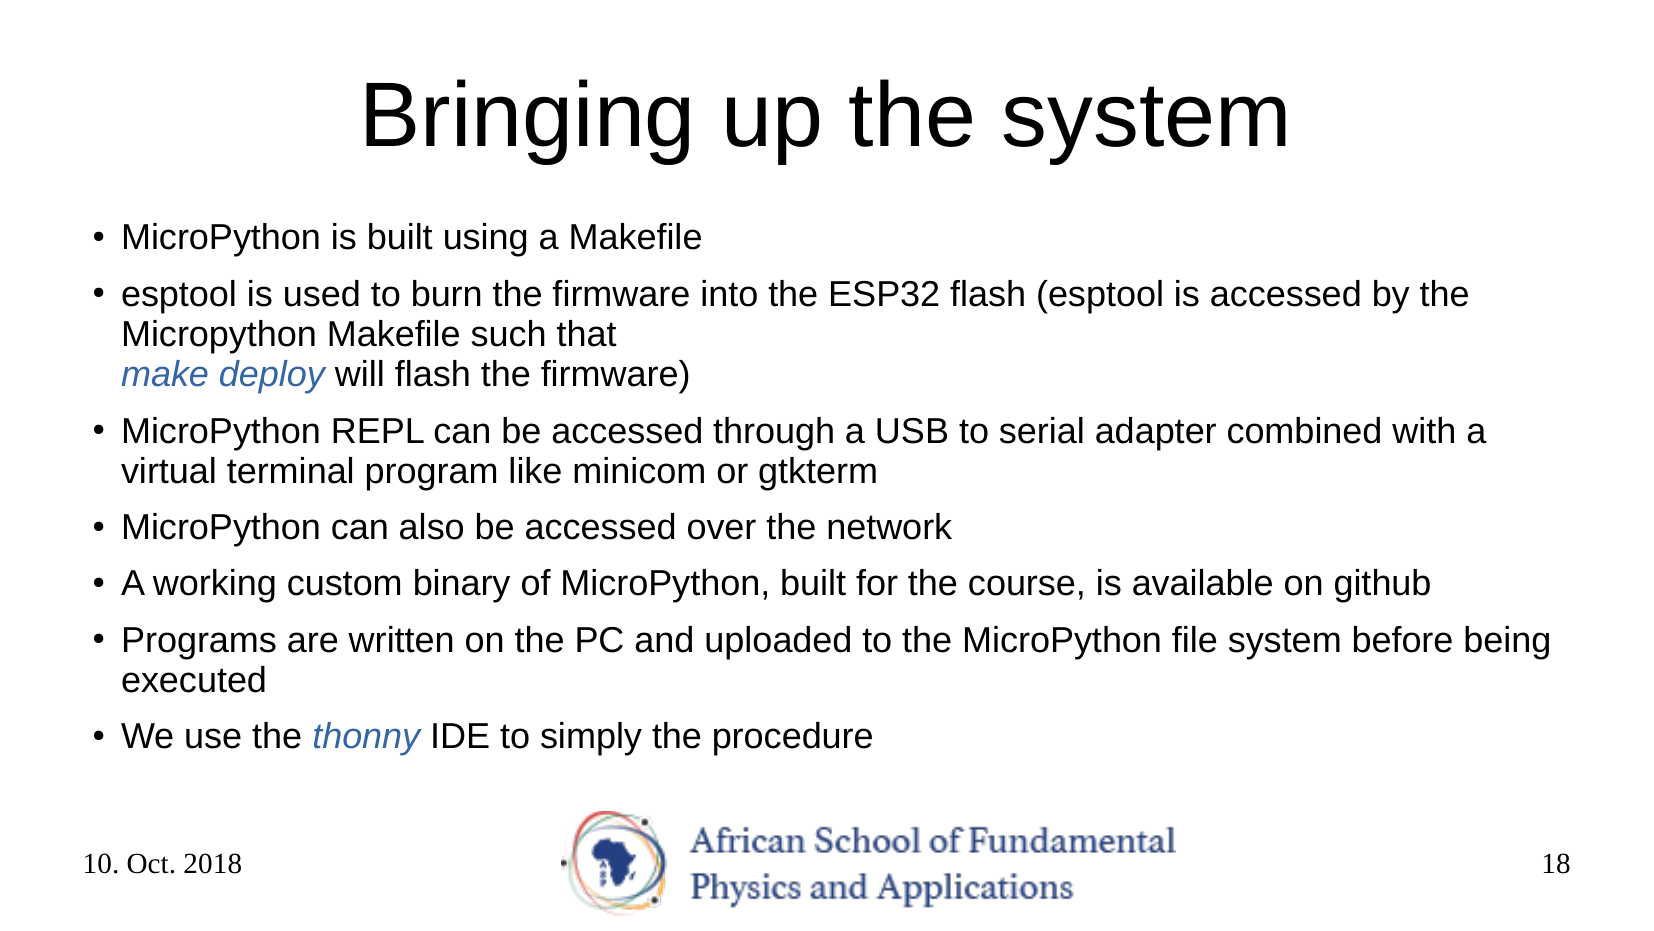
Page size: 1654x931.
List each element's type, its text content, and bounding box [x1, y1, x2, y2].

list MicroPython is built using a Makefile esptool is used to burn the firmware into the ESP32 flash (esptool is accessed by the Micropython Makefile such that make deploy will flash the firmware) MicroPython REPL can be accessed through a USB to serial adapter combined with a virtual terminal program like minicom or gtkterm MicroPython can also be accessed over the network A working custom binary of MicroPython, built for the course, is available on github Programs are written on the PC and uploaded to the MicroPython file system before being executed We use the thonny IDE to simply the procedure [82, 217, 1571, 758]
picture [561, 811, 1176, 916]
title Bringing up the system [82, 37, 1571, 193]
